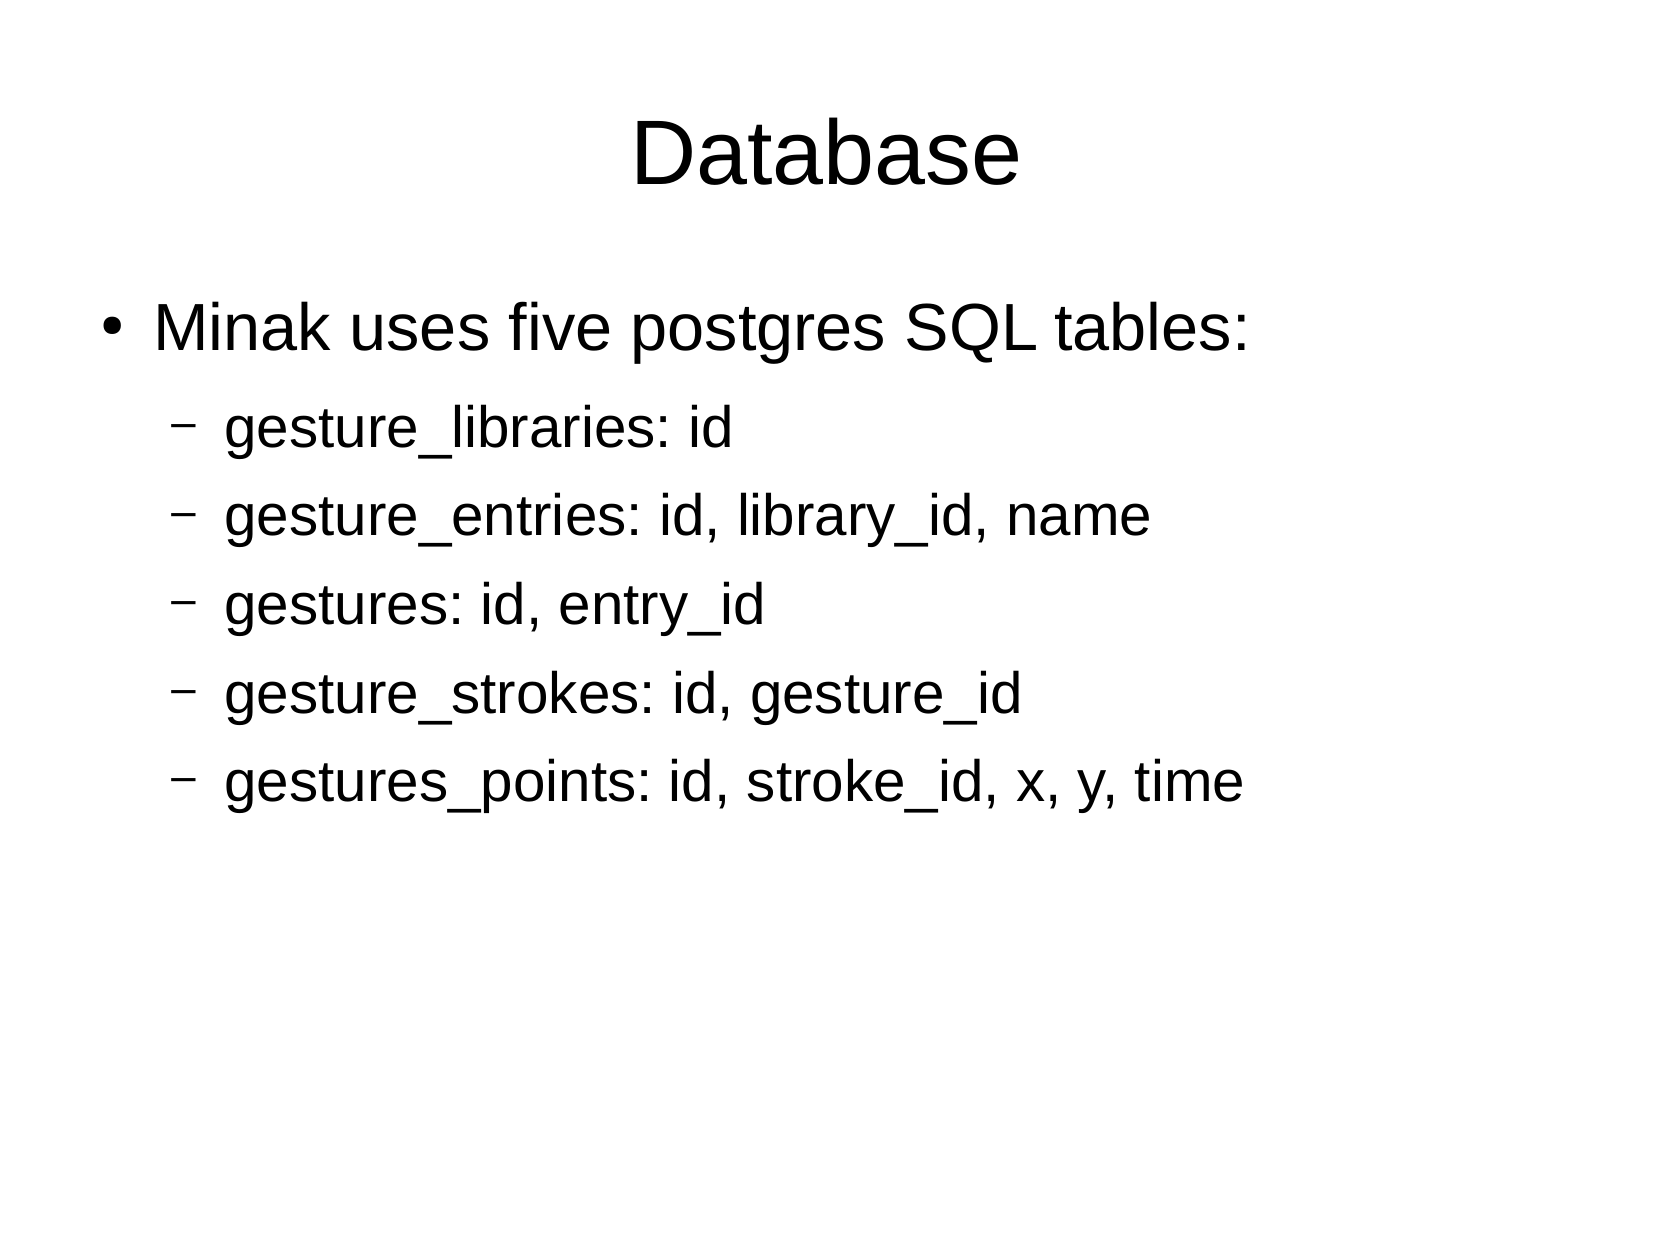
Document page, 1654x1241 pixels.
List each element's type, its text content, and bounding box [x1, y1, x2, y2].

title Database [82, 49, 1571, 257]
list Minak uses five postgres SQL tables: gesture_libraries: id gesture_entries: id, library_id, name gestures: id, entry_id gesture_strokes: id, gesture_id gestures_points: id, stroke_id, x, y, time [82, 290, 1571, 1010]
